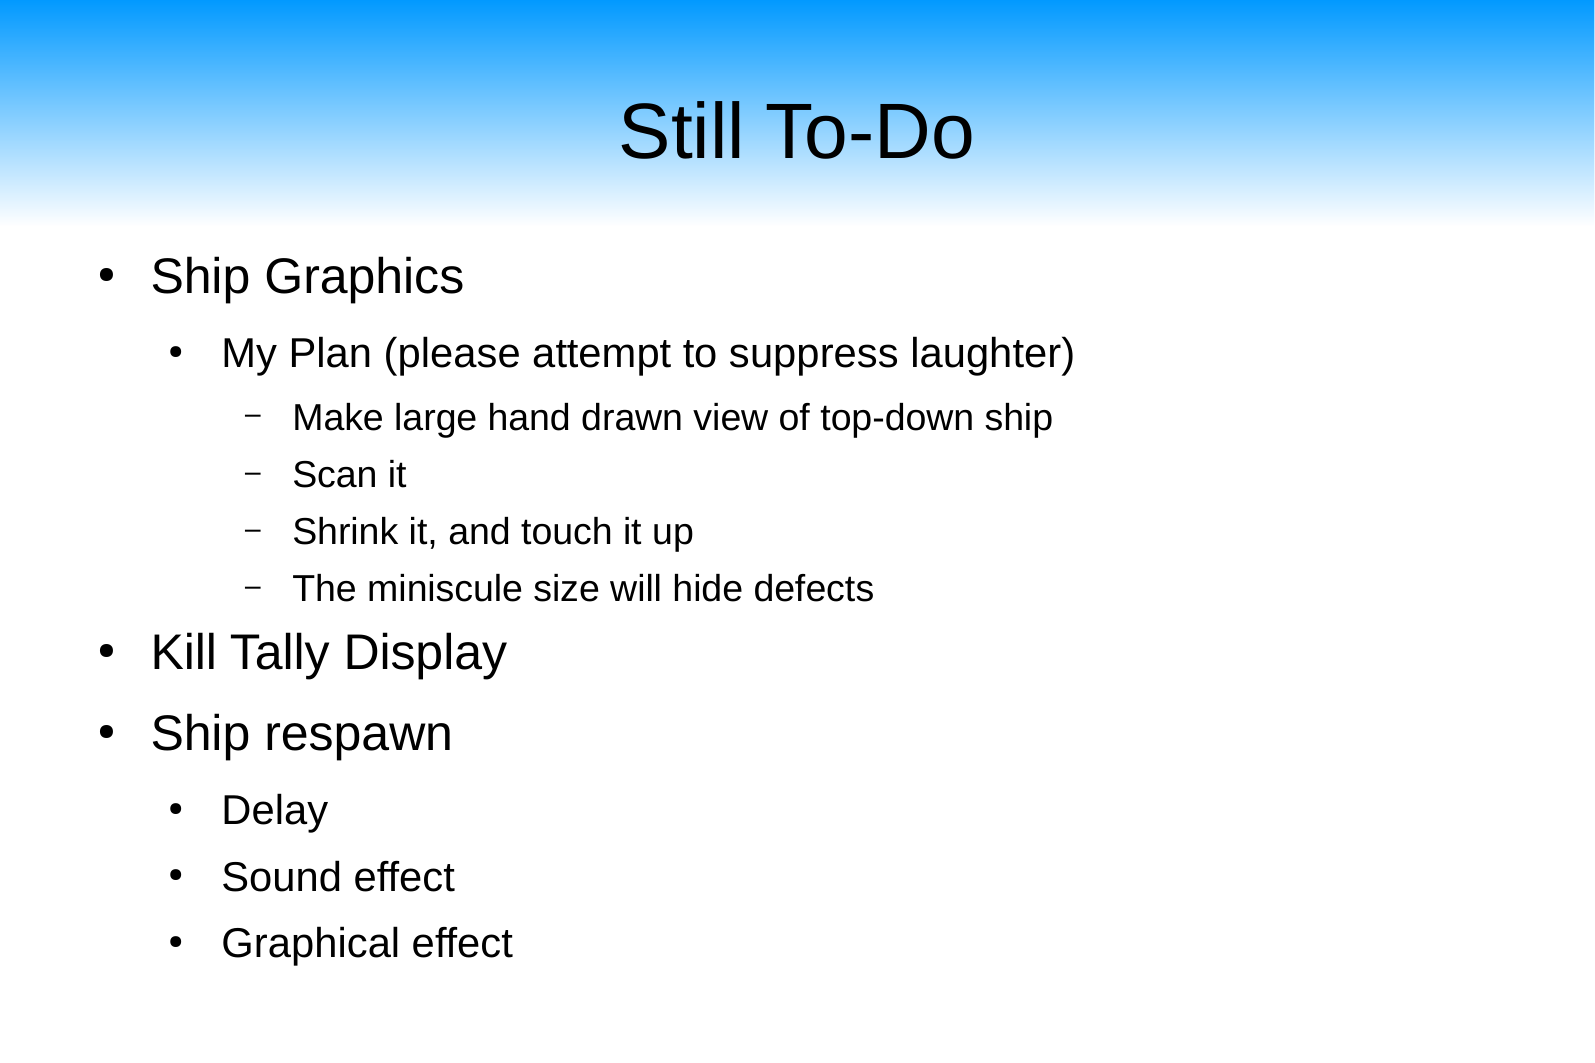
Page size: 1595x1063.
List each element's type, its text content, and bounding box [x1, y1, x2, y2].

text_box [0, 0, 1595, 226]
title Still To-Do [79, 42, 1515, 220]
list Ship Graphics My Plan (please attempt to suppress laughter) Make large hand drawn view of top-down ship Scan it Shrink it, and touch it up The miniscule size will hide defects Kill Tally Display Ship respawn Delay Sound effect Graphical effect [79, 248, 1515, 968]
